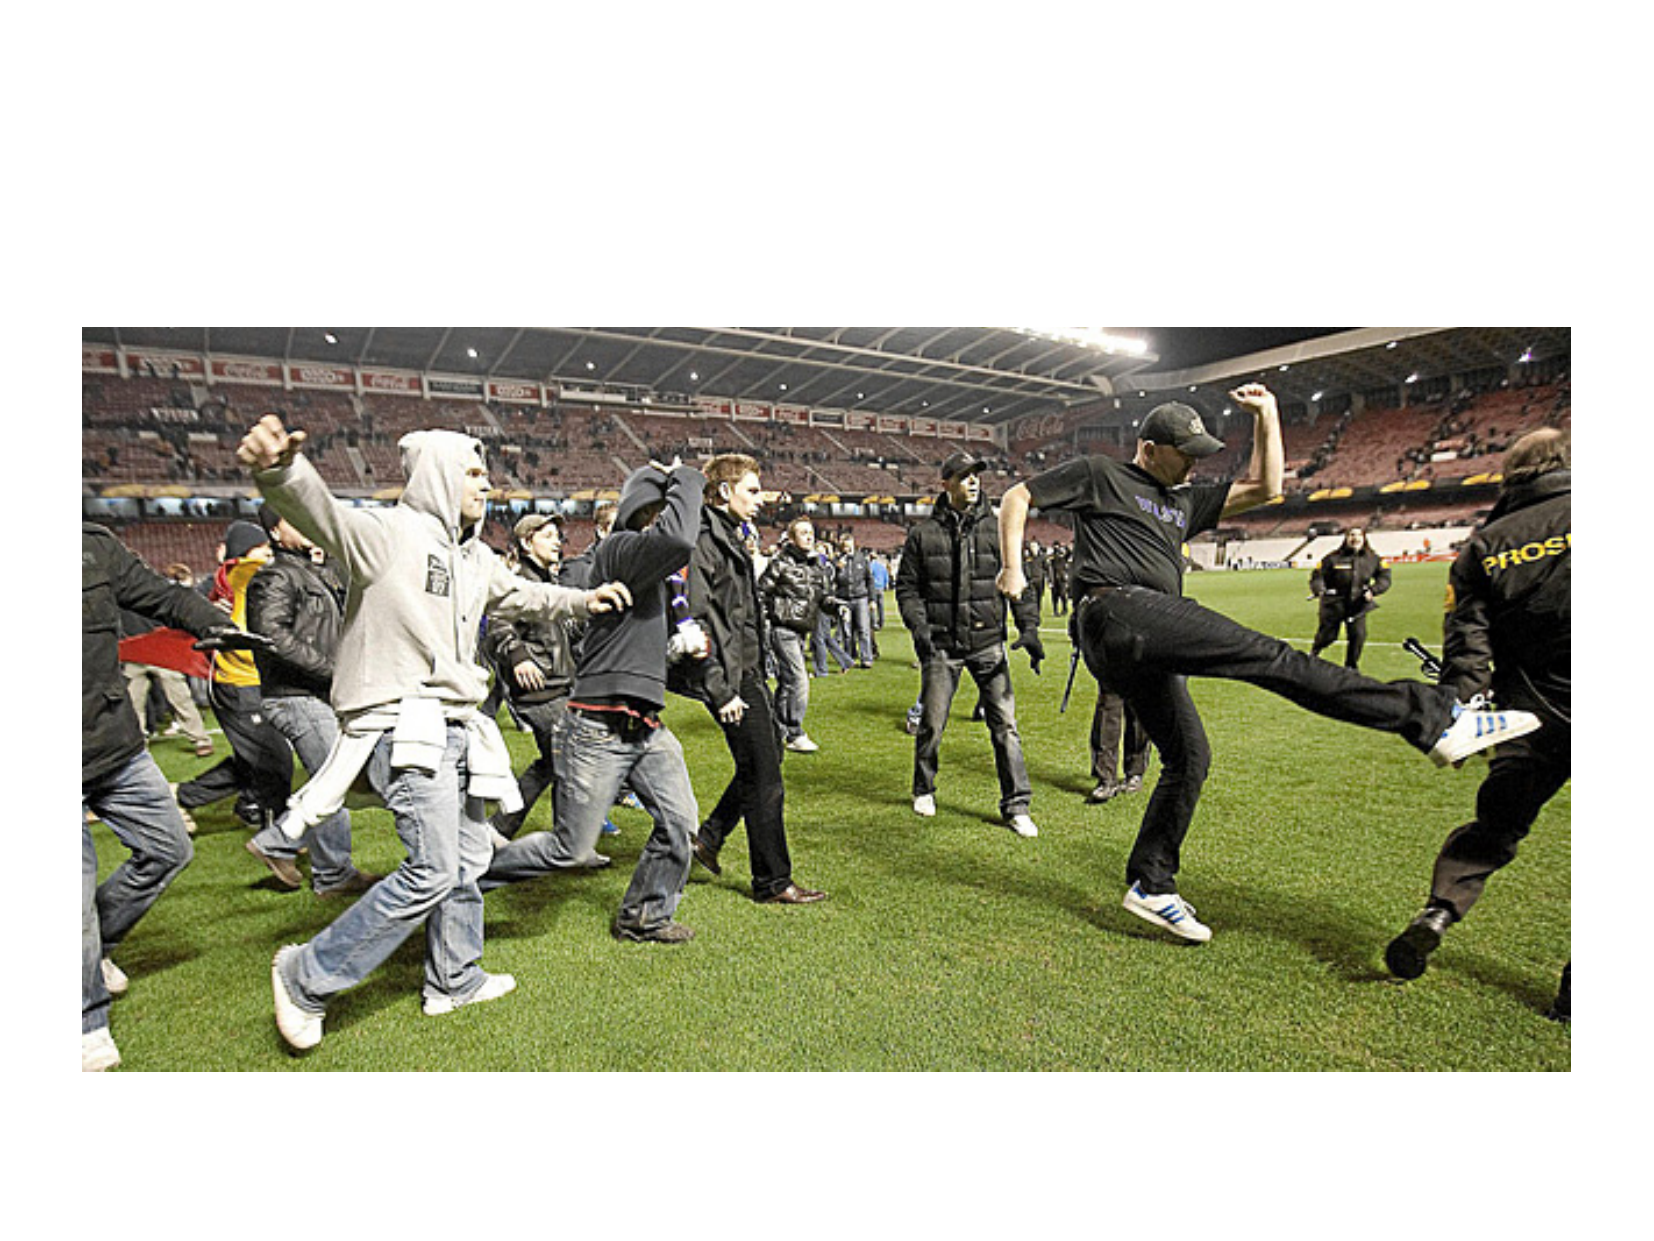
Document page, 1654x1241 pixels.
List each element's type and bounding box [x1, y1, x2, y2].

picture [82, 327, 1571, 1072]
